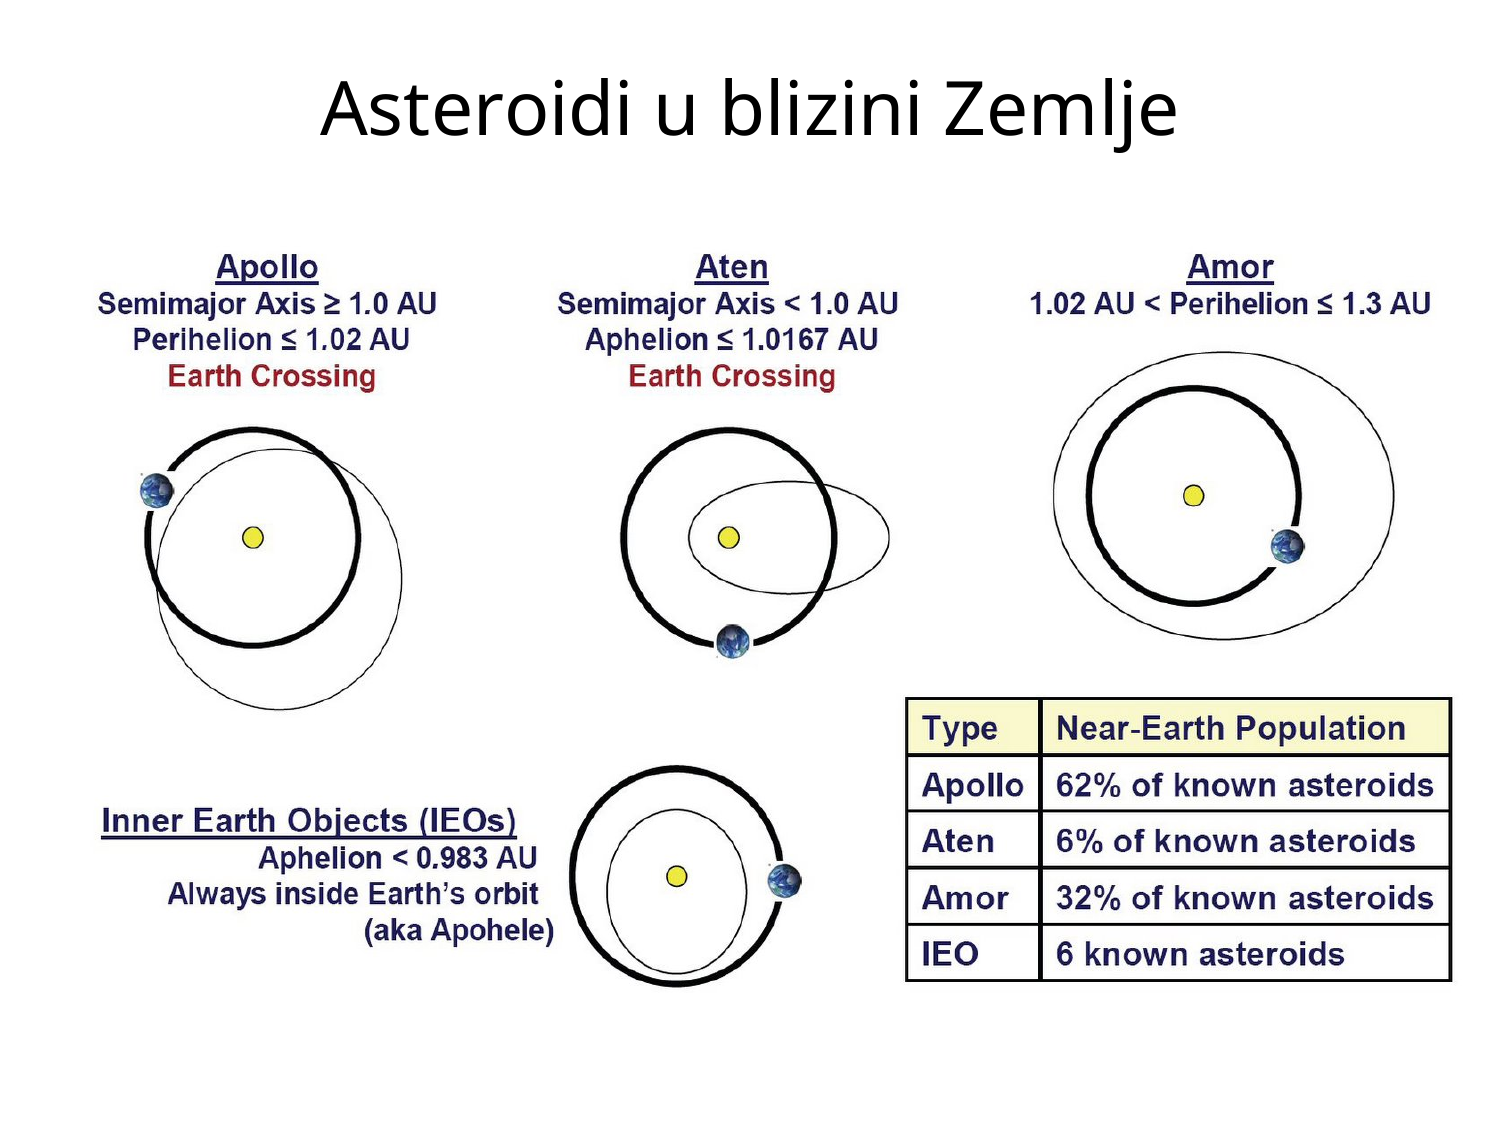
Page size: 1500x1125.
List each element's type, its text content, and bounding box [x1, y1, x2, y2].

picture [37, 224, 1463, 1013]
title Asteroidi u blizini Zemlje [112, 37, 1388, 176]
